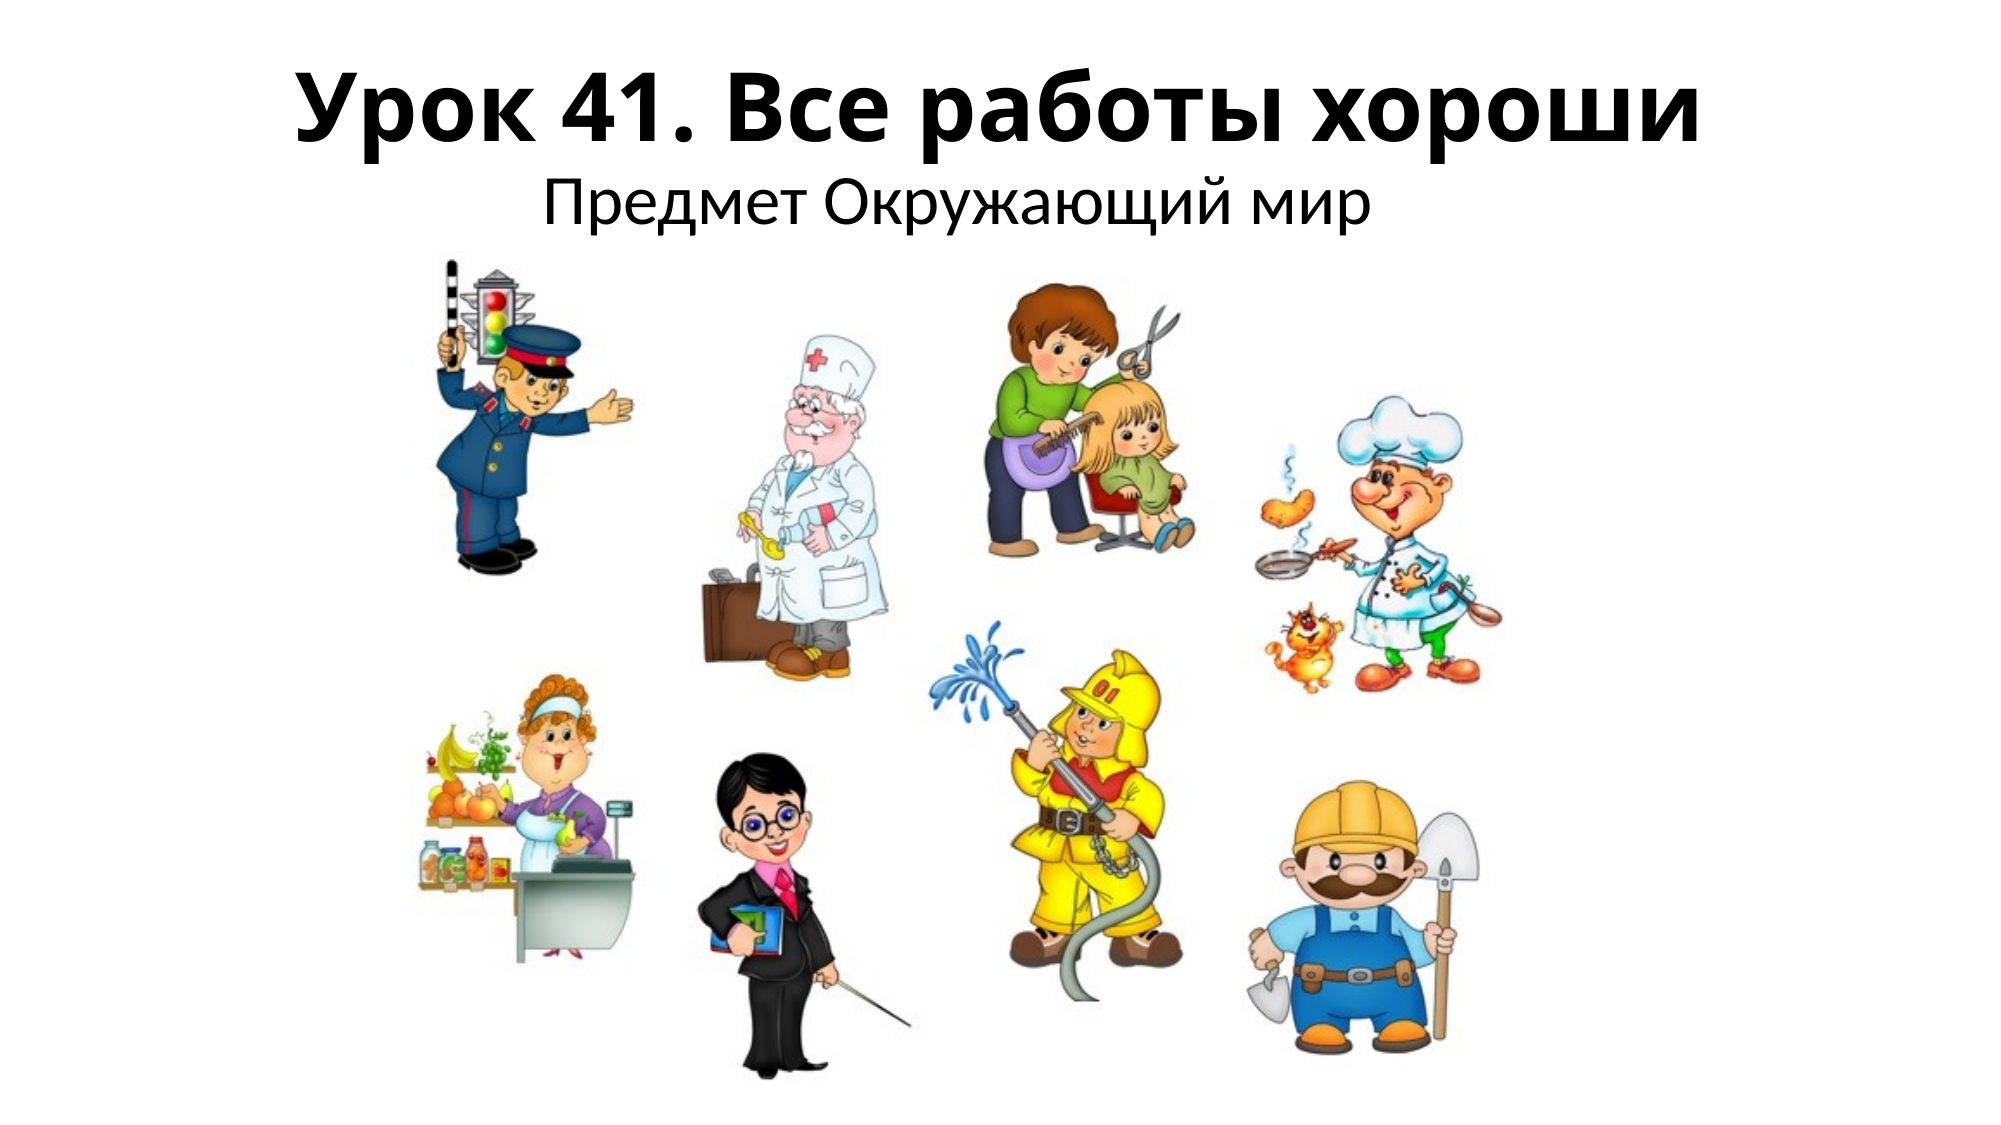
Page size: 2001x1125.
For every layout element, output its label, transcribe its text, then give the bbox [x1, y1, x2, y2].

picture [384, 251, 1506, 1097]
title Урок 41. Все работы хороши [249, 28, 1750, 170]
subtitle Предмет Окружающий мир [208, 169, 1709, 252]
